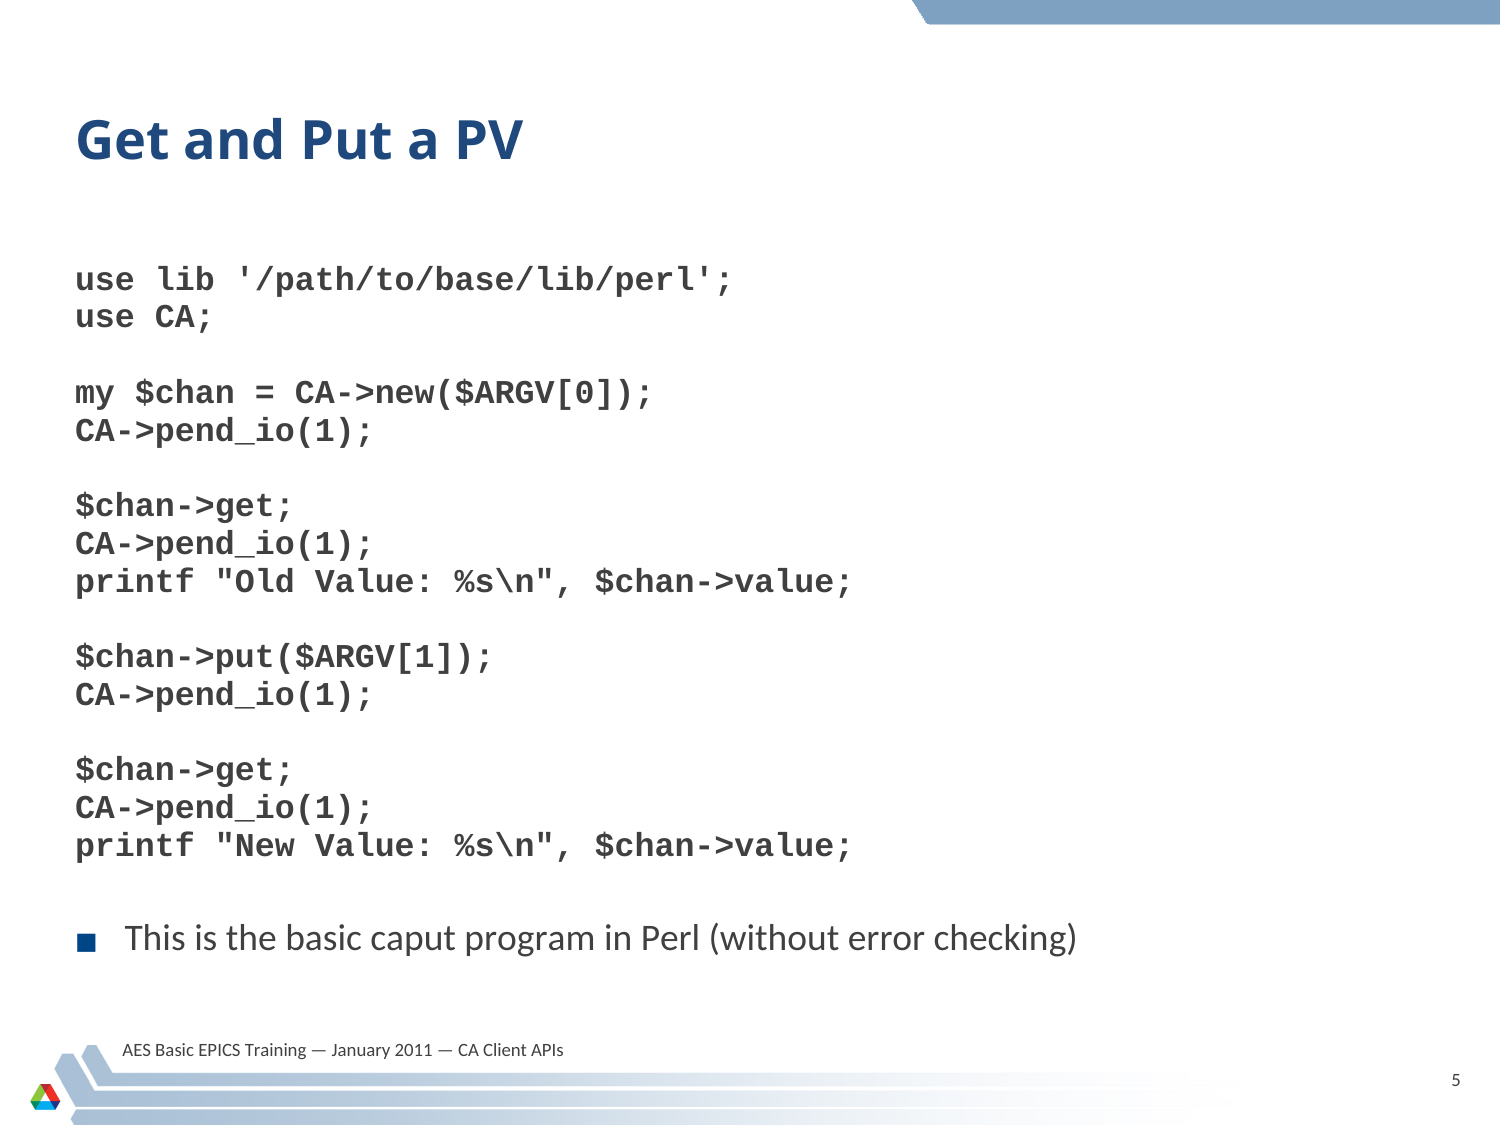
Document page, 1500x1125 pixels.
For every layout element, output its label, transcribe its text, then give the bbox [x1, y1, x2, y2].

list use lib '/path/to/base/lib/perl'; use CA; my $chan = CA->new($ARGV[0]); CA->pend_io(1); $chan->get; CA->pend_io(1); printf "Old Value: %s\n", $chan->value; $chan->put($ARGV[1]); CA->pend_io(1); $chan->get; CA->pend_io(1); printf "New Value: %s\n", $chan->value; This is the basic caput program in Perl (without error checking) [75, 262, 1426, 991]
picture [0, 0, 1500, 26]
title Get and Put a PV [75, 52, 1426, 226]
picture [0, 1037, 1500, 1125]
